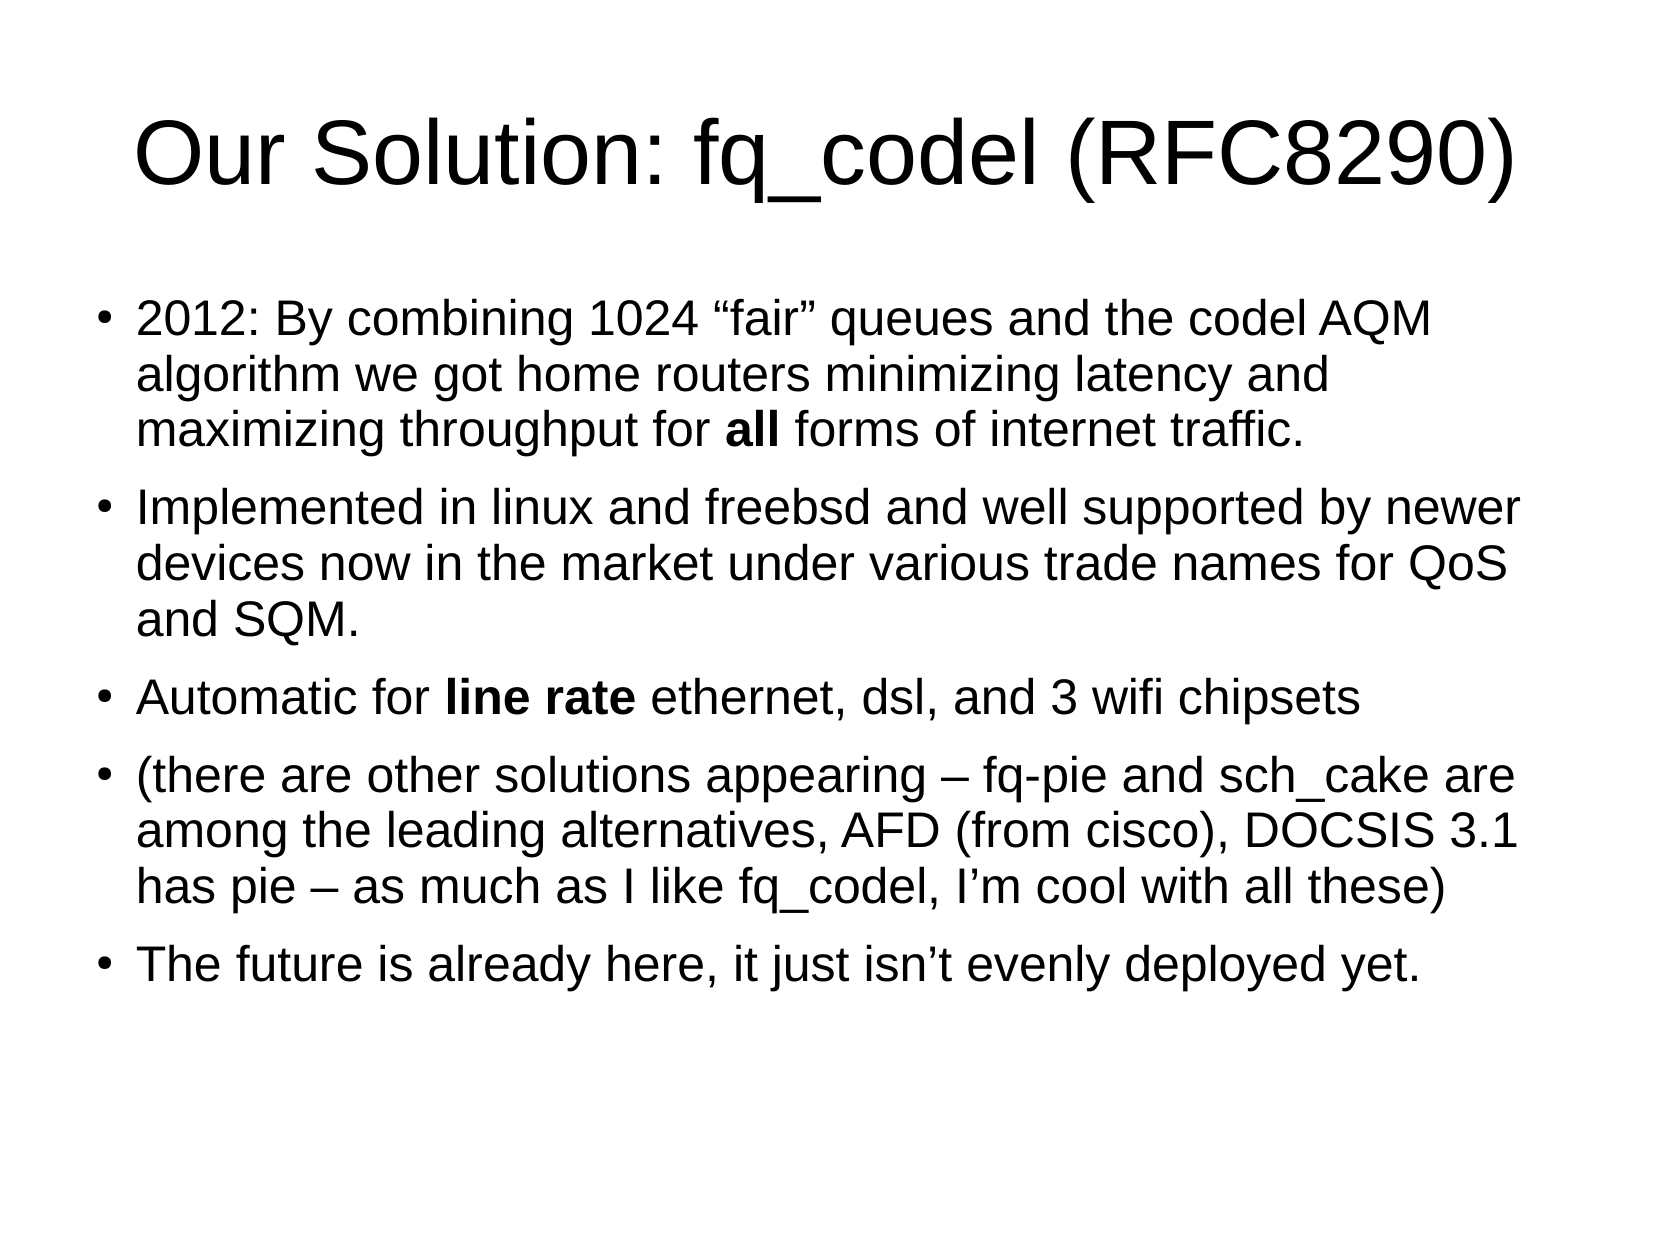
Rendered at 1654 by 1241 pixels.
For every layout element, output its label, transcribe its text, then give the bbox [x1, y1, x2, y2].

title Our Solution: fq_codel (RFC8290) [82, 49, 1571, 257]
list 2012: By combining 1024 “fair” queues and the codel AQM algorithm we got home routers minimizing latency and maximizing throughput for all forms of internet traffic. Implemented in linux and freebsd and well supported by newer devices now in the market under various trade names for QoS and SQM. Automatic for line rate ethernet, dsl, and 3 wifi chipsets (there are other solutions appearing – fq-pie and sch_cake are among the leading alternatives, AFD (from cisco), DOCSIS 3.1 has pie – as much as I like fq_codel, I’m cool with all these) The future is already here, it just isn’t evenly deployed yet. [82, 290, 1571, 1010]
